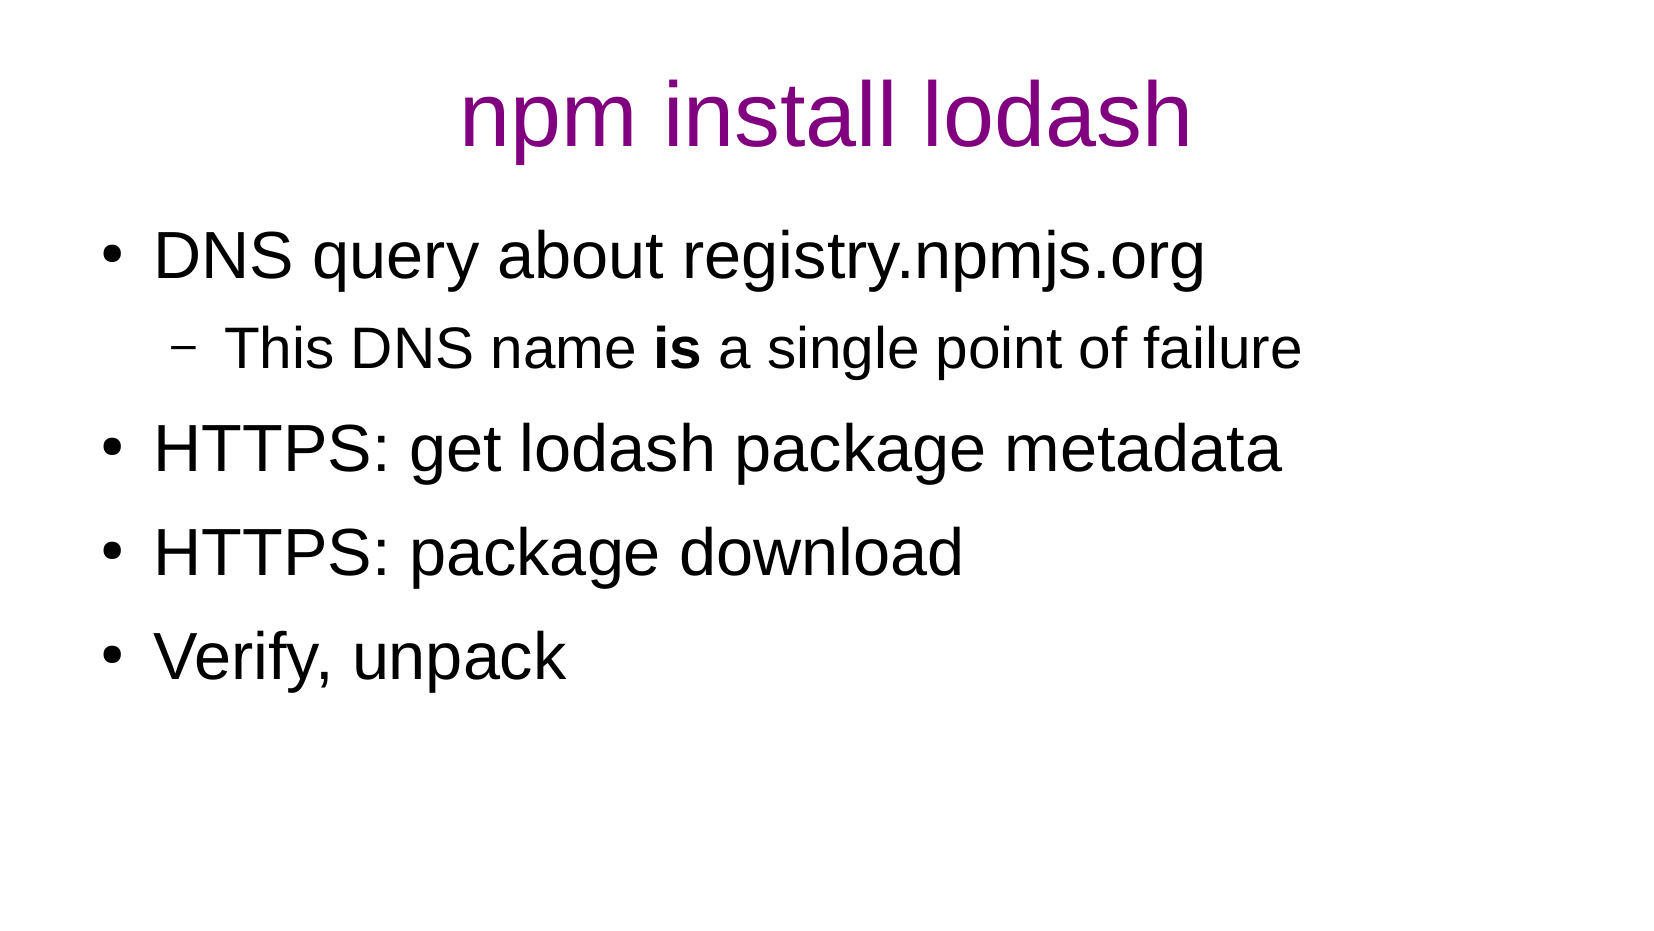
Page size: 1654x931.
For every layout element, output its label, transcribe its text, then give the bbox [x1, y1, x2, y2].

title npm install lodash [82, 37, 1571, 193]
list DNS query about registry.npmjs.org This DNS name is a single point of failure HTTPS: get lodash package metadata HTTPS: package download Verify, unpack [82, 217, 1571, 757]
